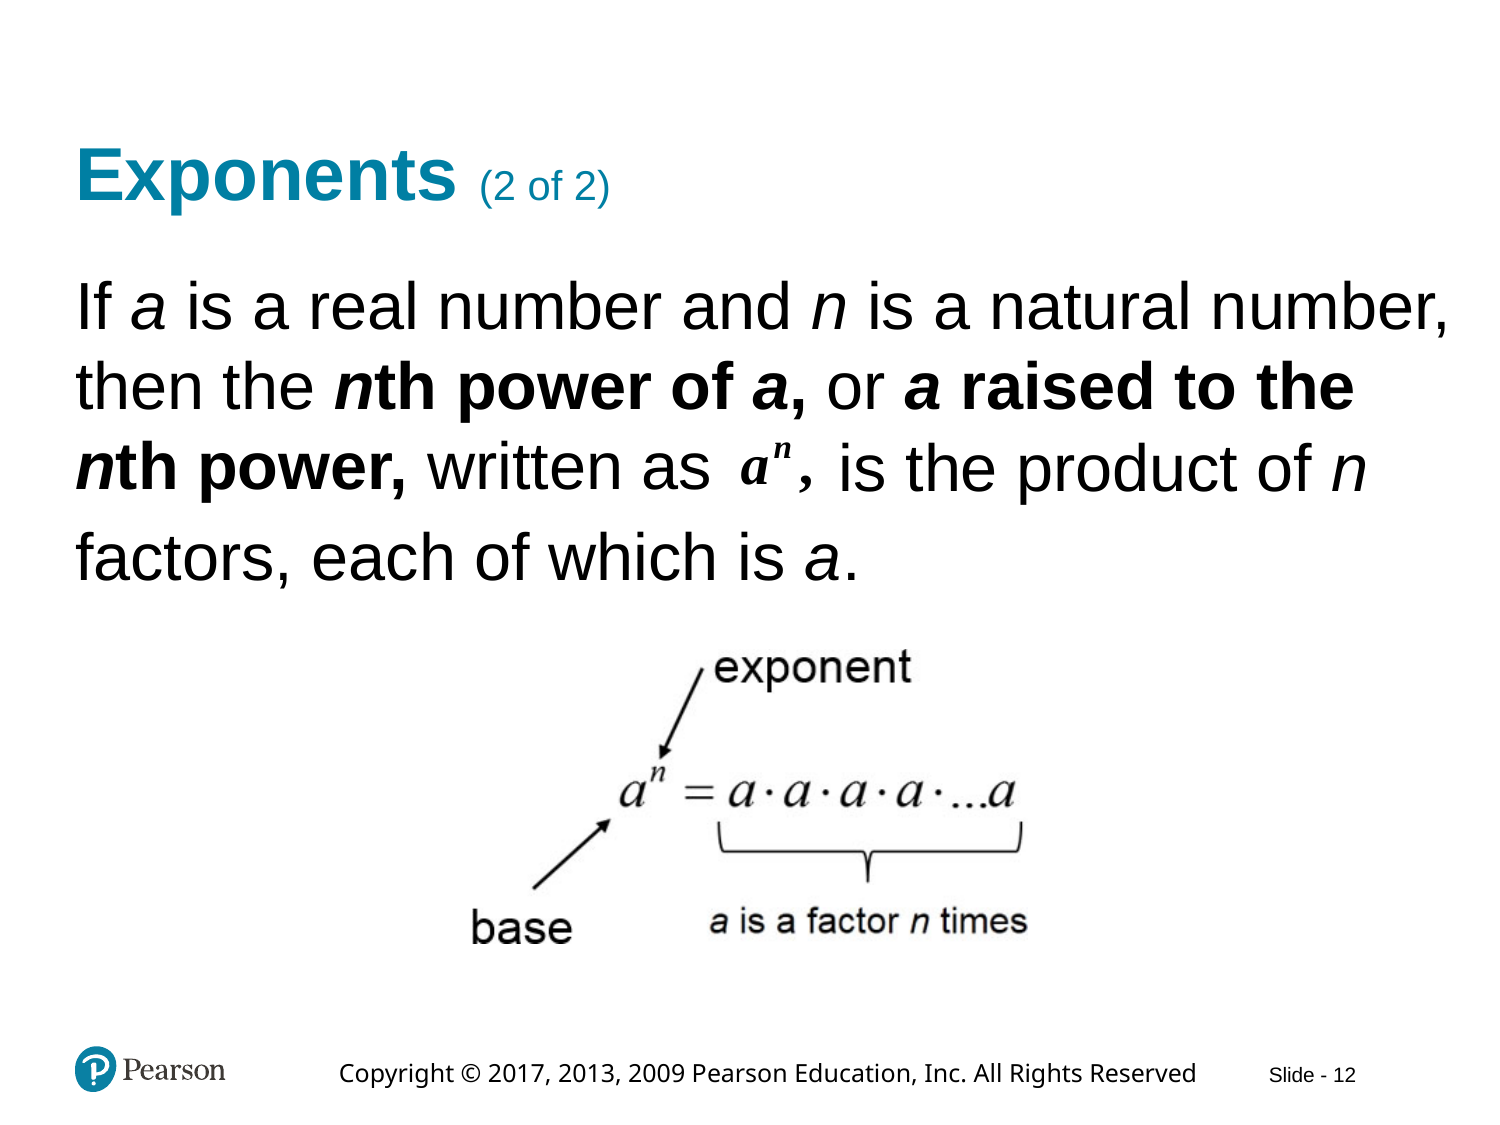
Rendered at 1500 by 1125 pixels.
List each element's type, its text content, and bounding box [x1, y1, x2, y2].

list is the product of n [838, 425, 1462, 512]
picture [472, 649, 1028, 944]
list factors, each of which is a. [75, 514, 863, 588]
title Exponents (2 of 2) [75, 35, 1425, 216]
list If a is a real number and n is a natural number, then the nth power of a, or a raised to the nth power, written as [75, 262, 1463, 502]
chart [737, 427, 817, 502]
